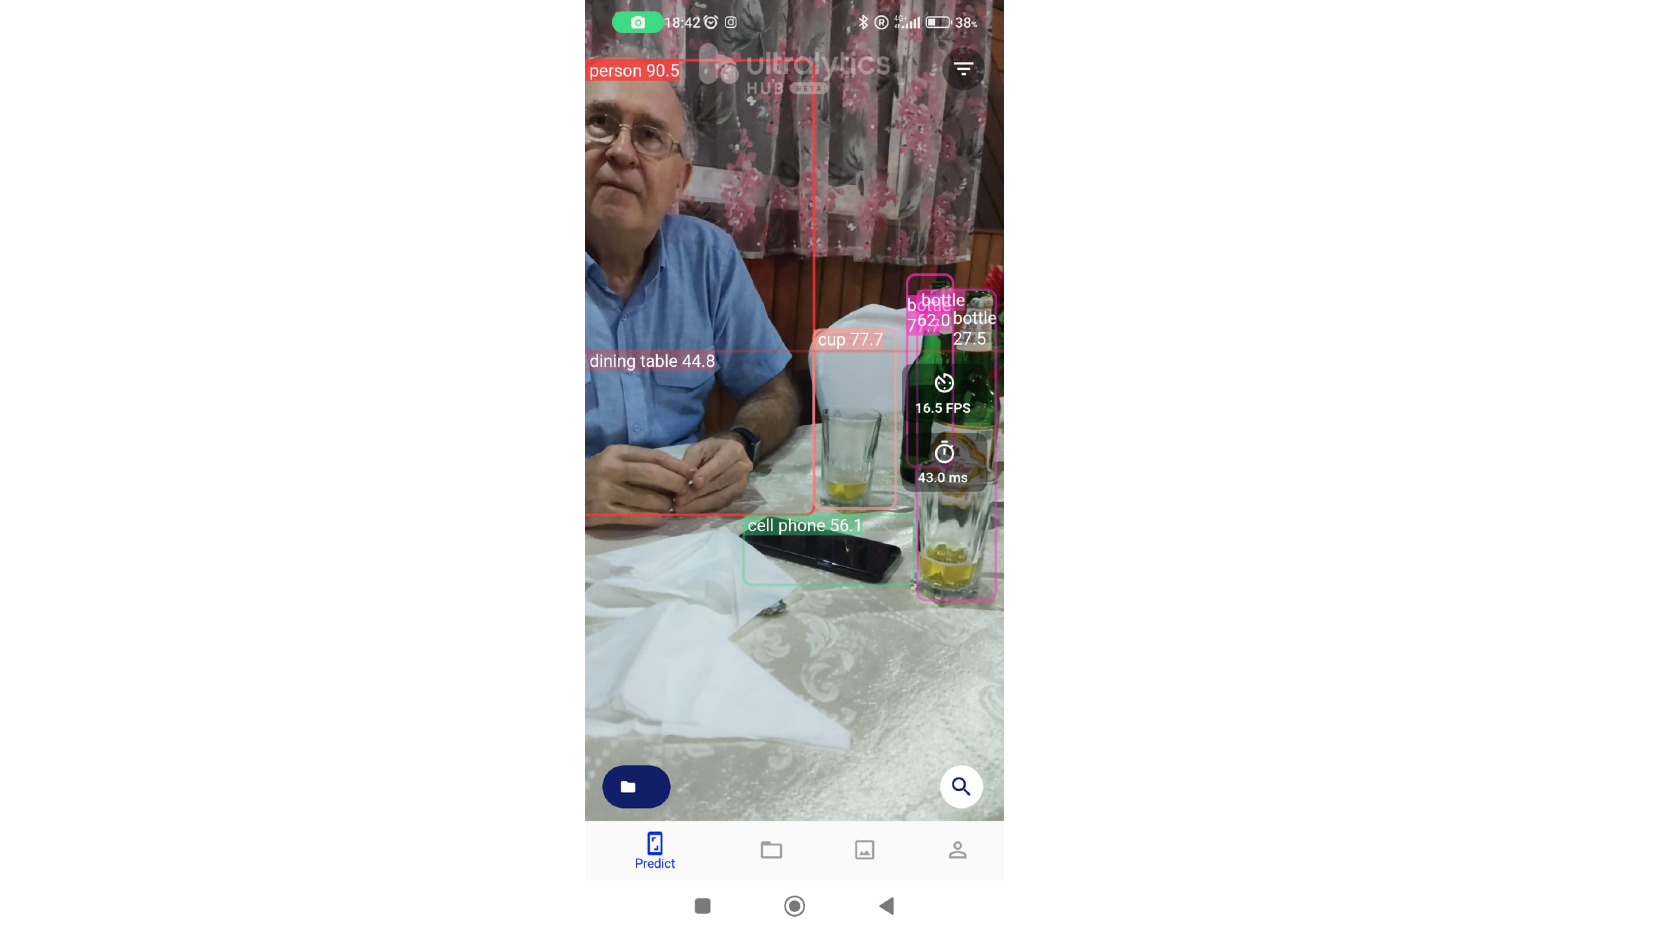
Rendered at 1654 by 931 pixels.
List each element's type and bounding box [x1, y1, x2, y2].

picture [585, 0, 1004, 931]
